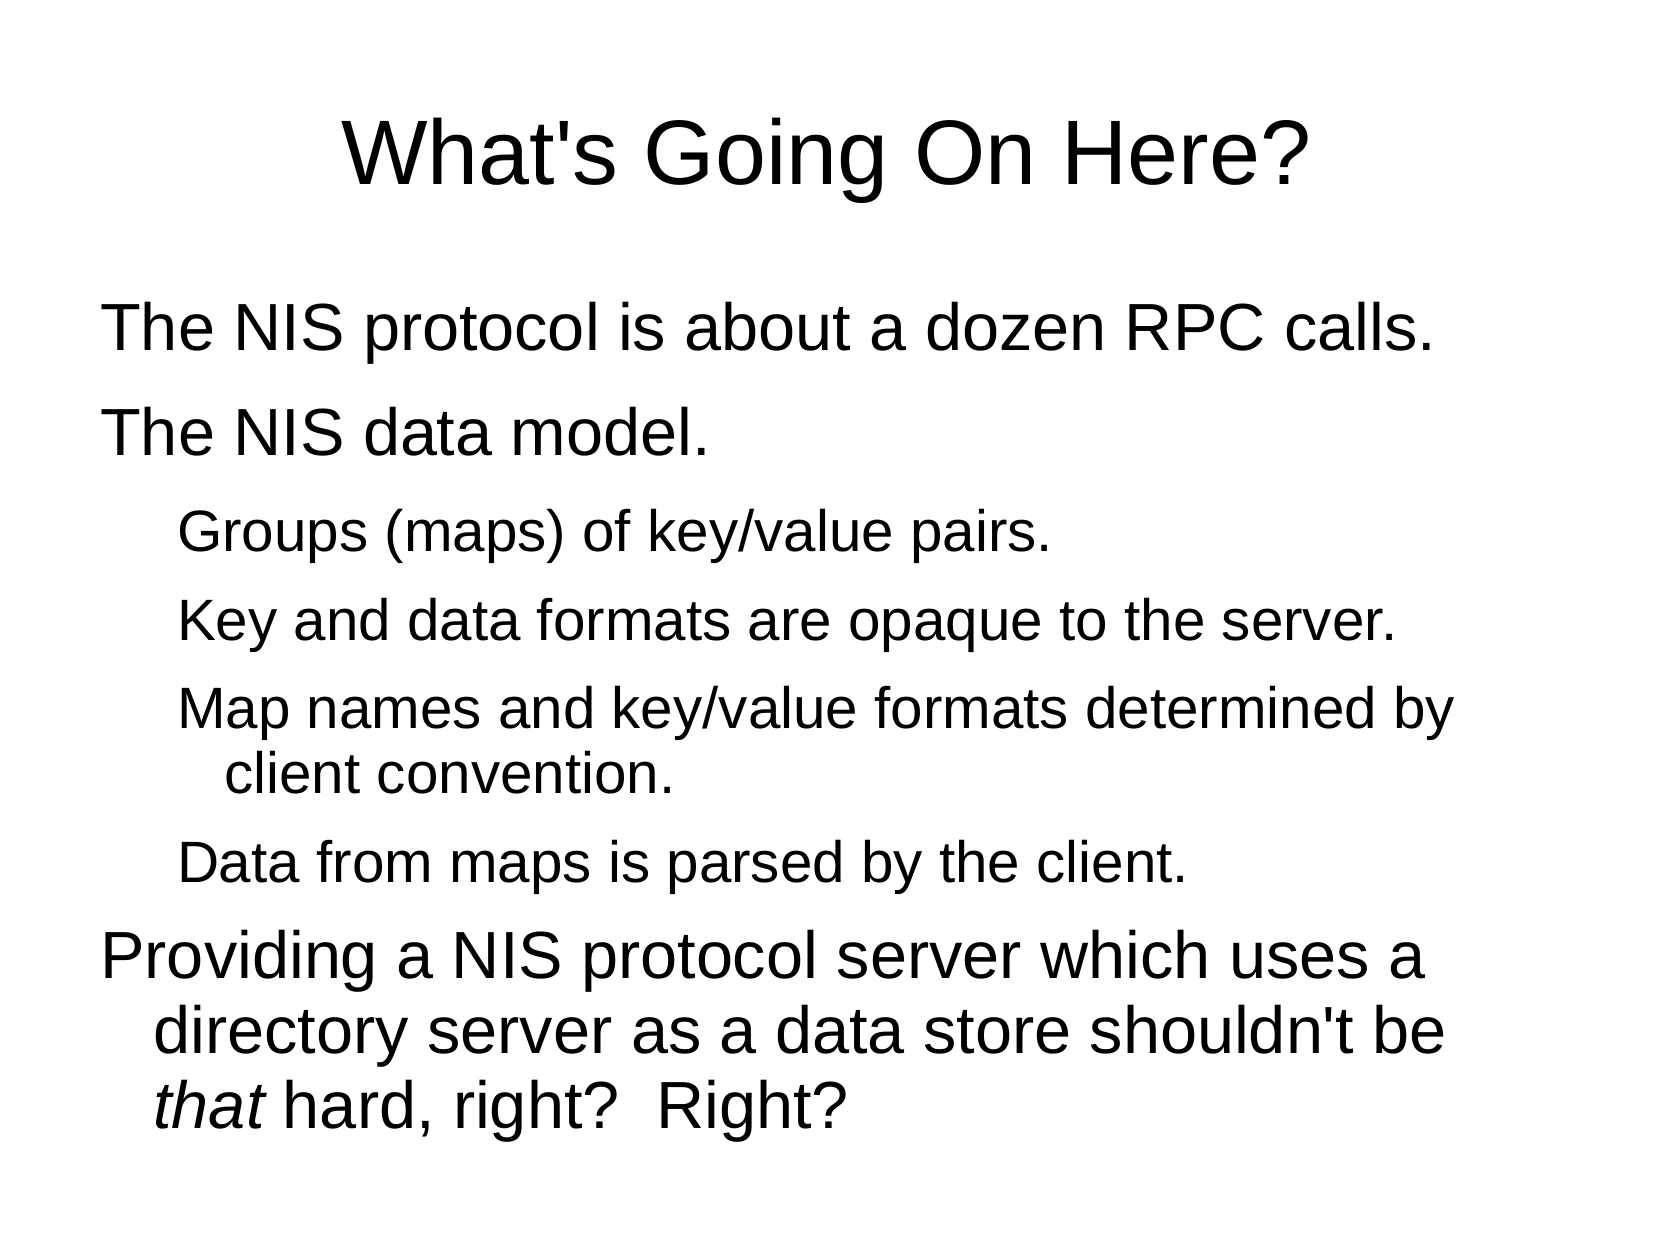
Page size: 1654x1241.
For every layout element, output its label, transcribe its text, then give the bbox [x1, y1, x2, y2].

title What's Going On Here? [82, 49, 1571, 257]
list The NIS protocol is about a dozen RPC calls. The NIS data model. Groups (maps) of key/value pairs. Key and data formats are opaque to the server. Map names and key/value formats determined by client convention. Data from maps is parsed by the client. Providing a NIS protocol server which uses a directory server as a data store shouldn't be that hard, right? Right? [82, 290, 1571, 1143]
